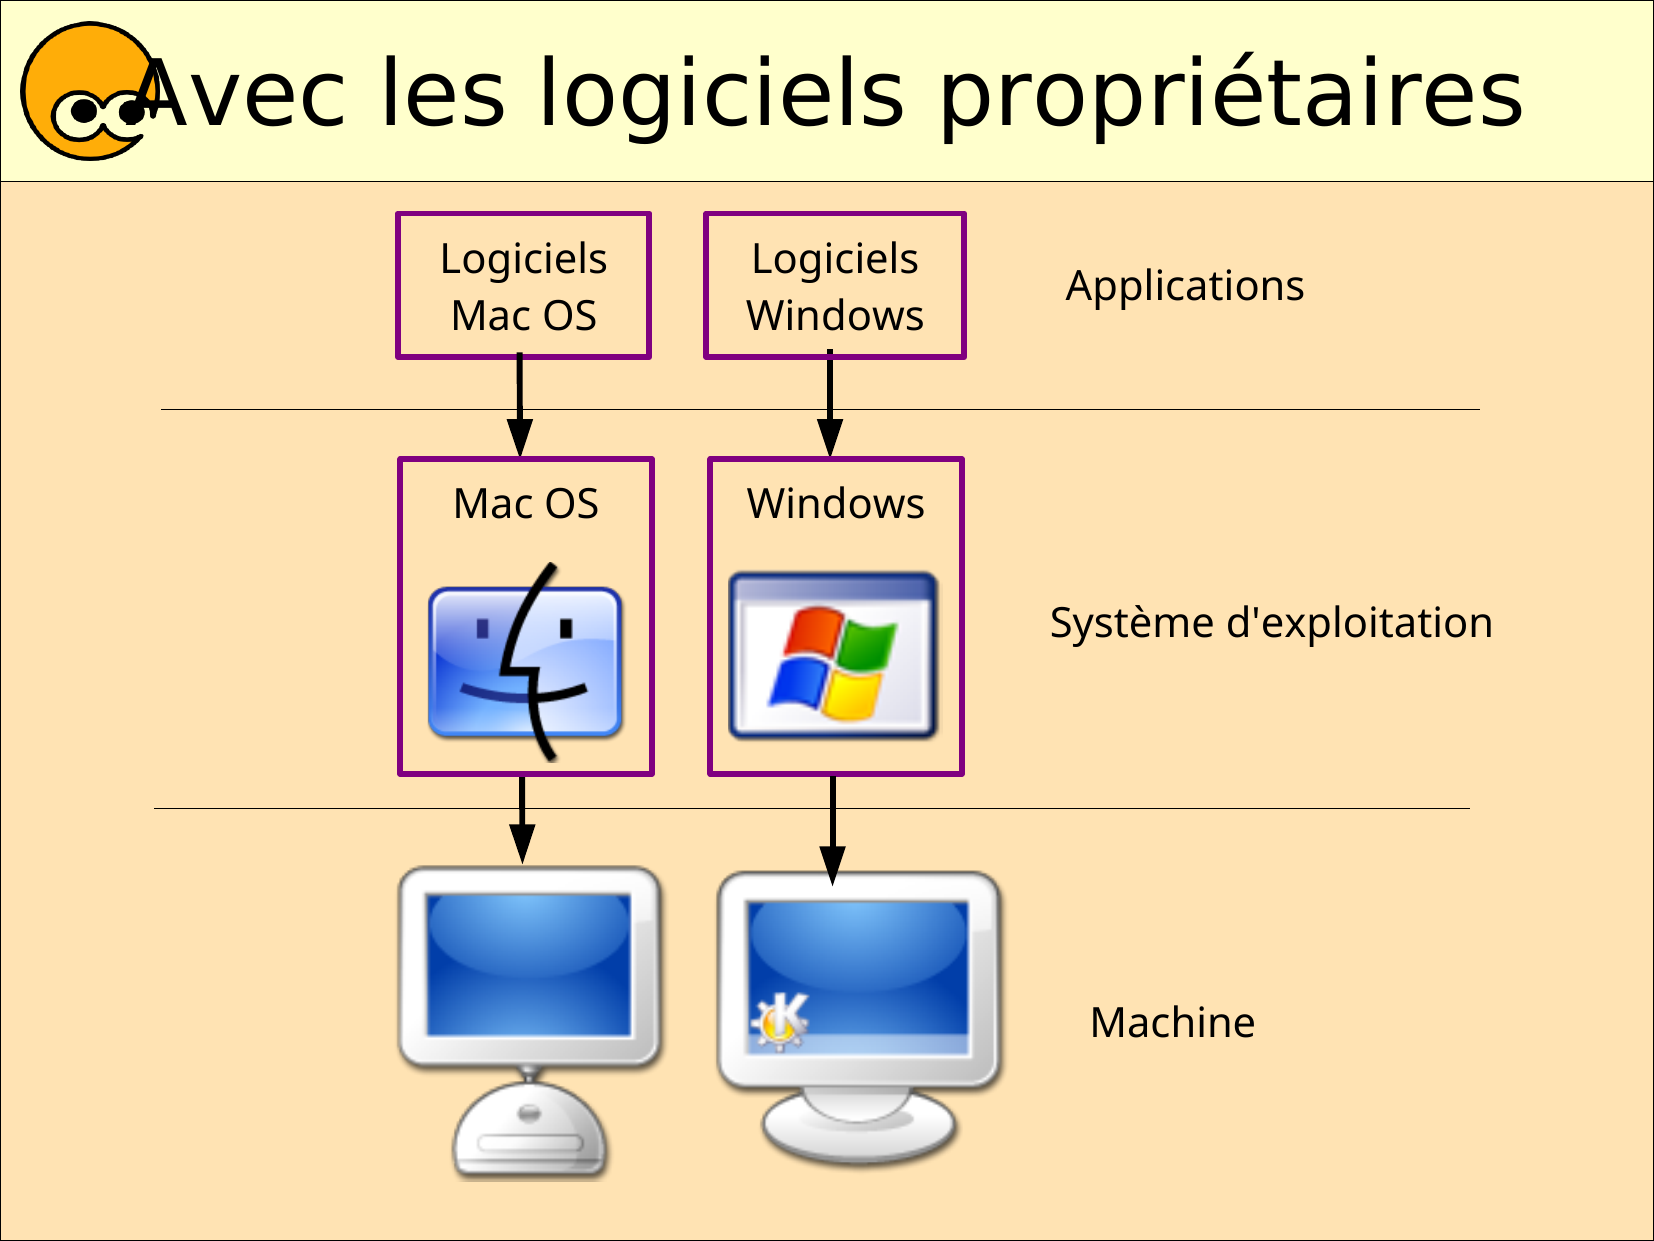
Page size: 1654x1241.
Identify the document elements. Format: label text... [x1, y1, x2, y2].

text_box Machine [1074, 985, 1357, 1060]
picture [427, 562, 628, 763]
text_box Logiciels Windows [706, 221, 965, 349]
text_box Mac OS [400, 459, 652, 774]
picture [366, 864, 684, 1182]
text_box Système d'exploitation [1034, 584, 1545, 649]
picture [703, 867, 1014, 1178]
text_box Logiciels Mac OS [397, 221, 650, 349]
picture [20, 21, 160, 33]
text_box Applications [1050, 248, 1357, 323]
picture [20, 154, 160, 161]
text_box Windows [710, 459, 962, 774]
title Avec les logiciels propriétaires [0, 33, 1654, 154]
